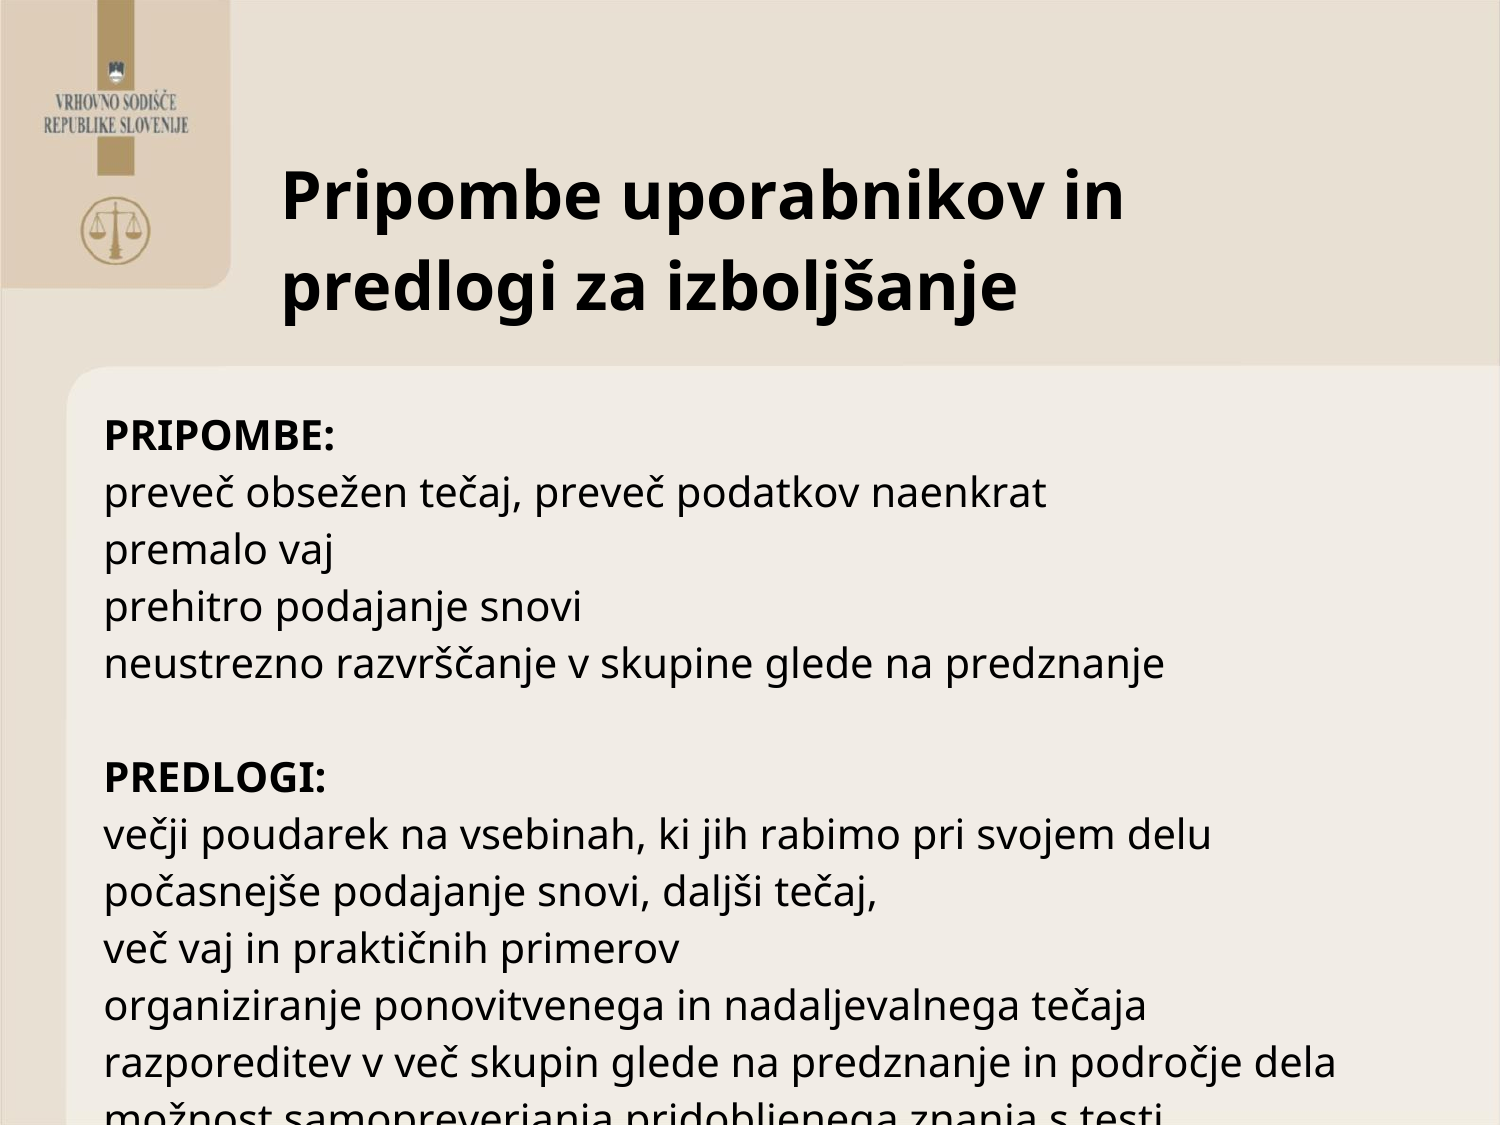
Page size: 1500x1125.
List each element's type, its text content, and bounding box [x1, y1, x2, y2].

text_box Pripombe uporabnikov in predlogi za izboljšanje [265, 140, 1160, 317]
picture [0, 0, 1500, 1125]
text_box PRIPOMBE: preveč obsežen tečaj, preveč podatkov naenkrat premalo vaj prehitro podajanje snovi neustrezno razvrščanje v skupine glede na predznanje PREDLOGI: večji poudarek na vsebinah, ki jih rabimo pri svojem delu počasnejše podajanje snovi, daljši tečaj, več vaj in praktičnih primerov organiziranje ponovitvenega in nadaljevalnega tečaja razporeditev v več skupin glede na predznanje in področje dela možnost samopreverjanja pridobljenega znanja s testi [88, 398, 1500, 1125]
